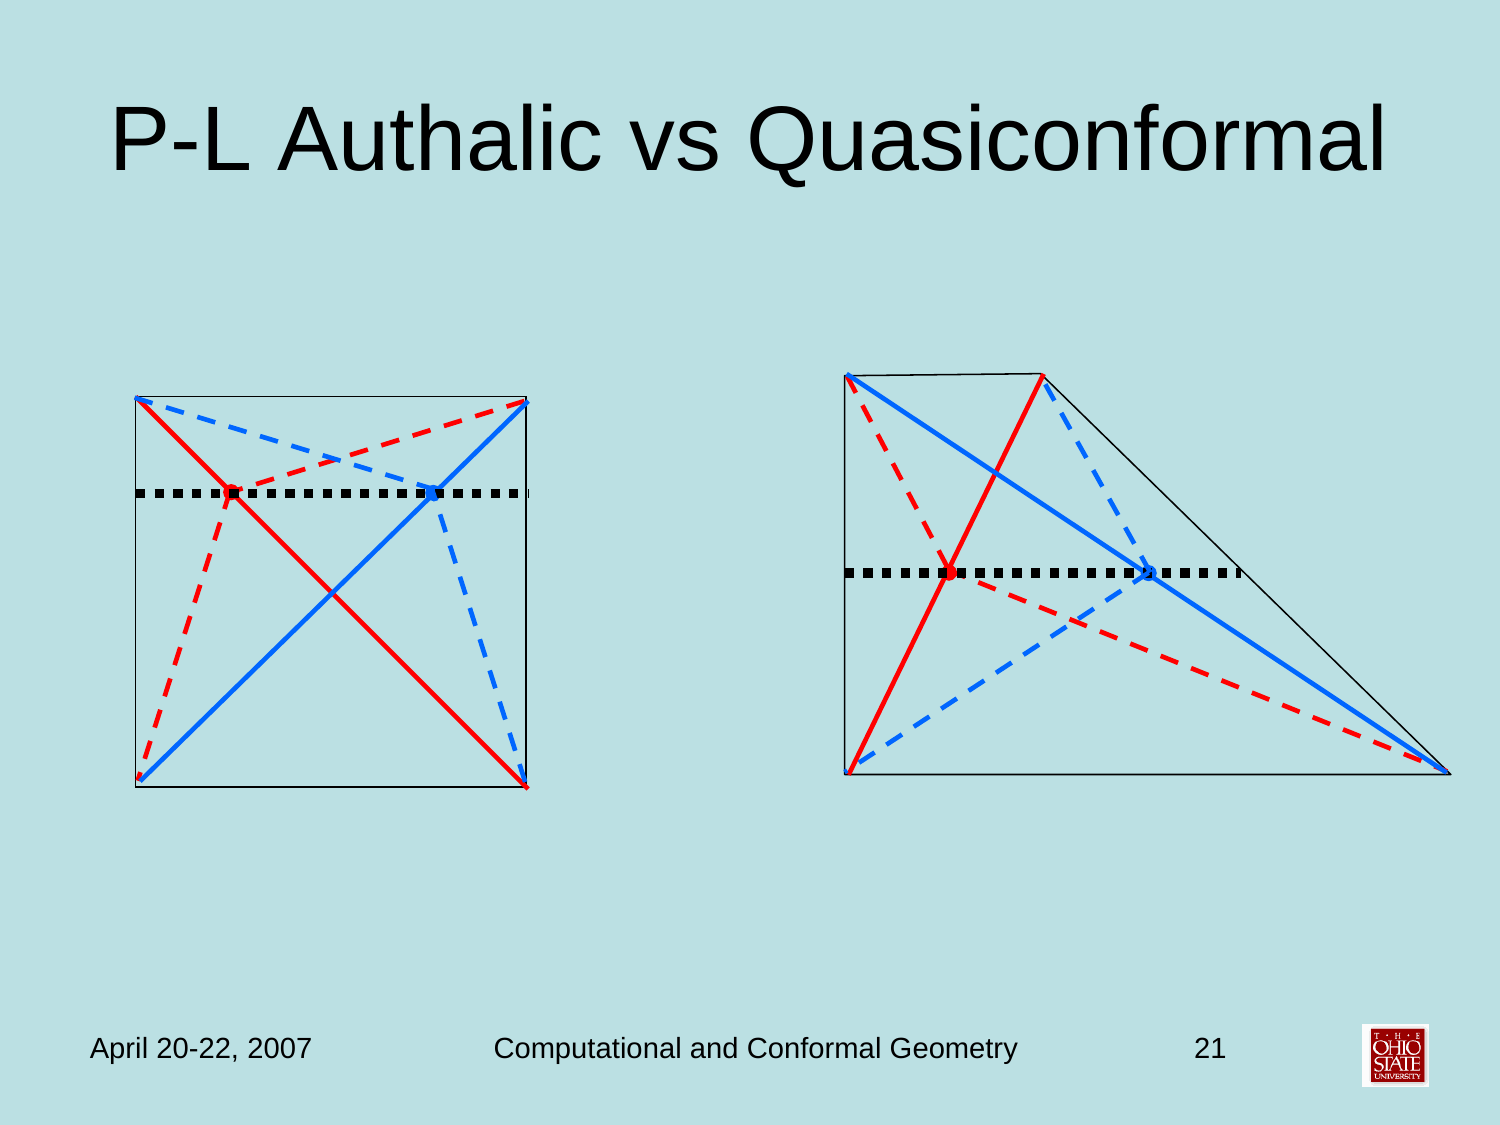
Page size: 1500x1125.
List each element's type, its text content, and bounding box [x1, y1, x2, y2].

title P-L Authalic vs Quasiconformal [75, 45, 1426, 233]
text_box [337, 407, 527, 776]
text_box [844, 375, 991, 770]
text_box [425, 490, 431, 497]
text_box [135, 396, 527, 778]
text_box [852, 478, 1444, 775]
text_box [854, 373, 1041, 468]
text_box [1000, 377, 1444, 767]
text_box [135, 598, 521, 787]
picture [1362, 1024, 1429, 1087]
